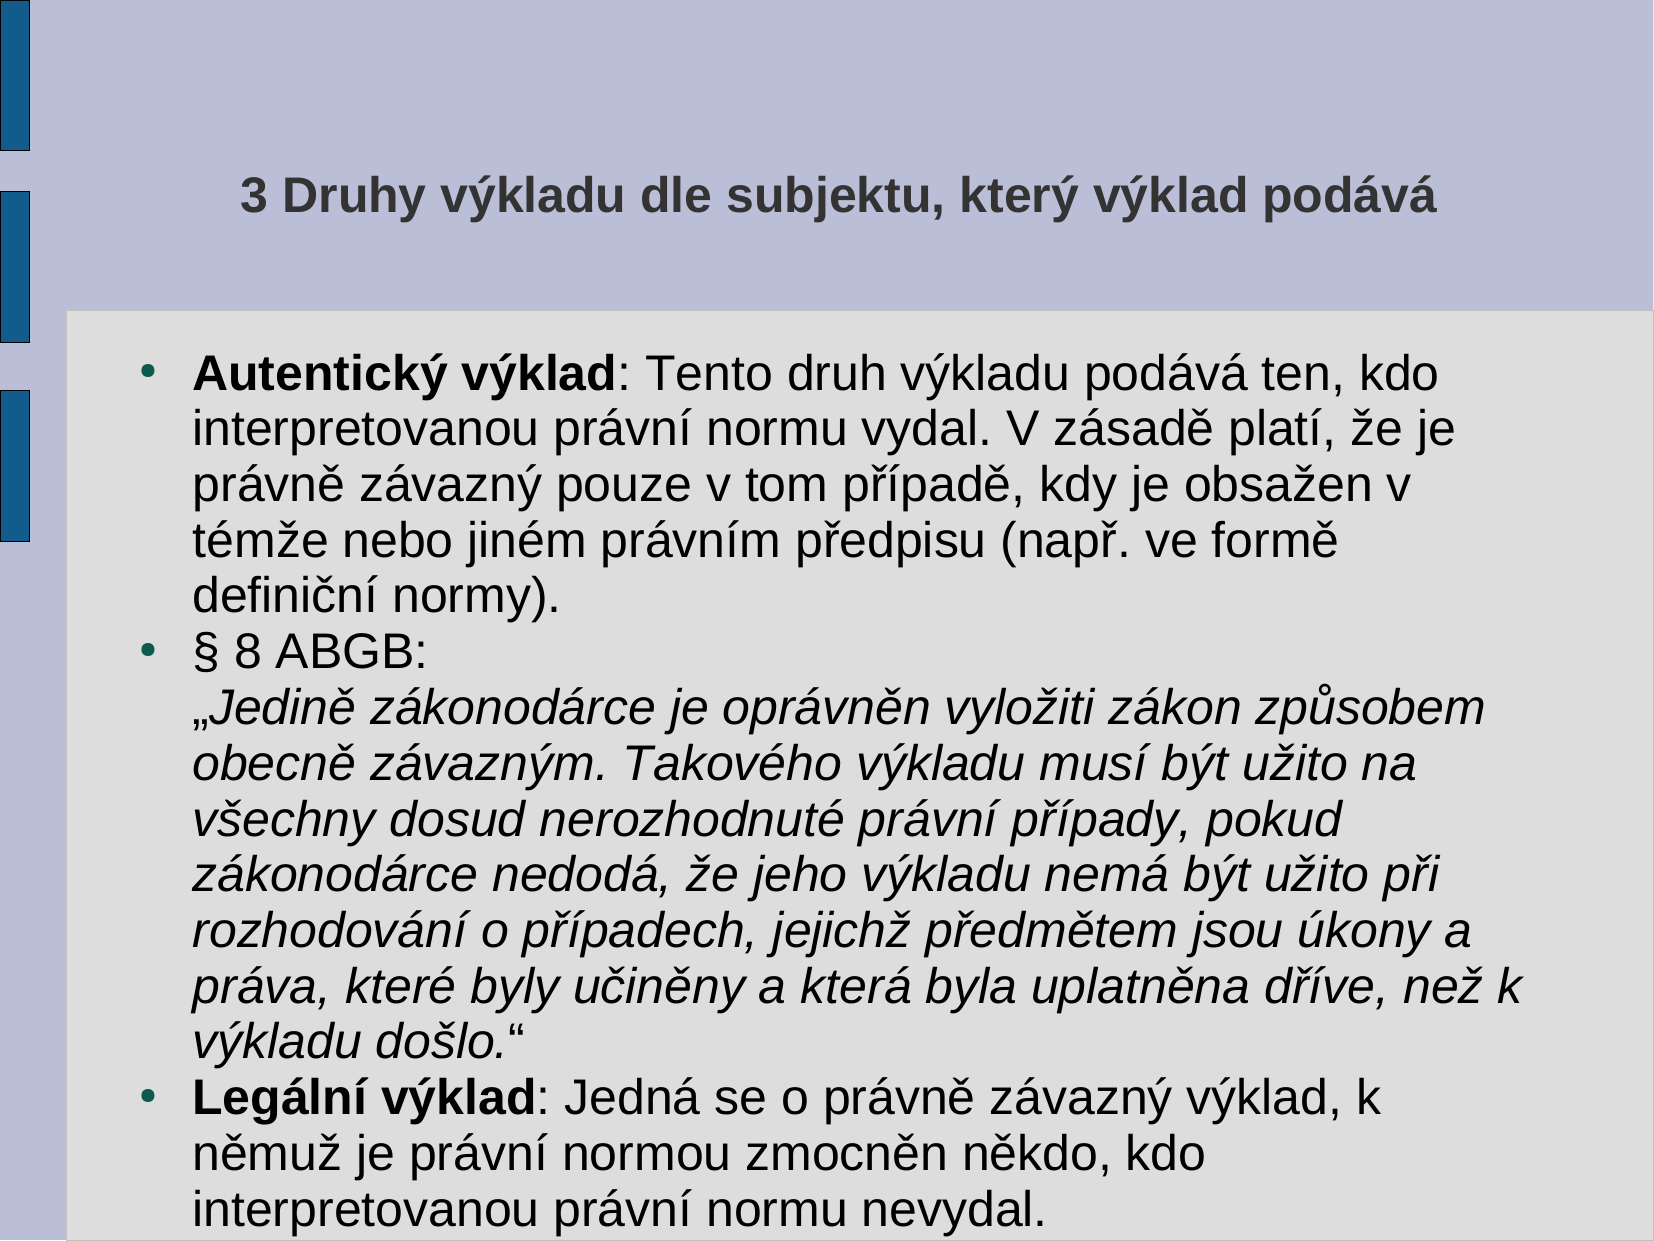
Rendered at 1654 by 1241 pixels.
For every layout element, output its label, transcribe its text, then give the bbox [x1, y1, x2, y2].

title 3 Druhy výkladu dle subjektu, který výklad podává [121, 91, 1534, 299]
list Autentický výklad: Tento druh výkladu podává ten, kdo interpretovanou právní normu vydal. V zásadě platí, že je právně závazný pouze v tom případě, kdy je obsažen v témže nebo jiném právním předpisu (např. ve formě definiční normy). § 8 ABGB: „Jedině zákonodárce je oprávněn vyložiti zákon způsobem obecně závazným. Takového výkladu musí být užito na všechny dosud nerozhodnuté právní případy, pokud zákonodárce nedodá, že jeho výkladu nemá být užito při rozhodování o případech, jejichž předmětem jsou úkony a práva, které byly učiněny a která byla uplatněna dříve, než k výkladu došlo.“ Legální výklad: Jedná se o právně závazný výklad, k němuž je právní normou zmocněn někdo, kdo interpretovanou právní normu nevydal. [121, 344, 1534, 1239]
